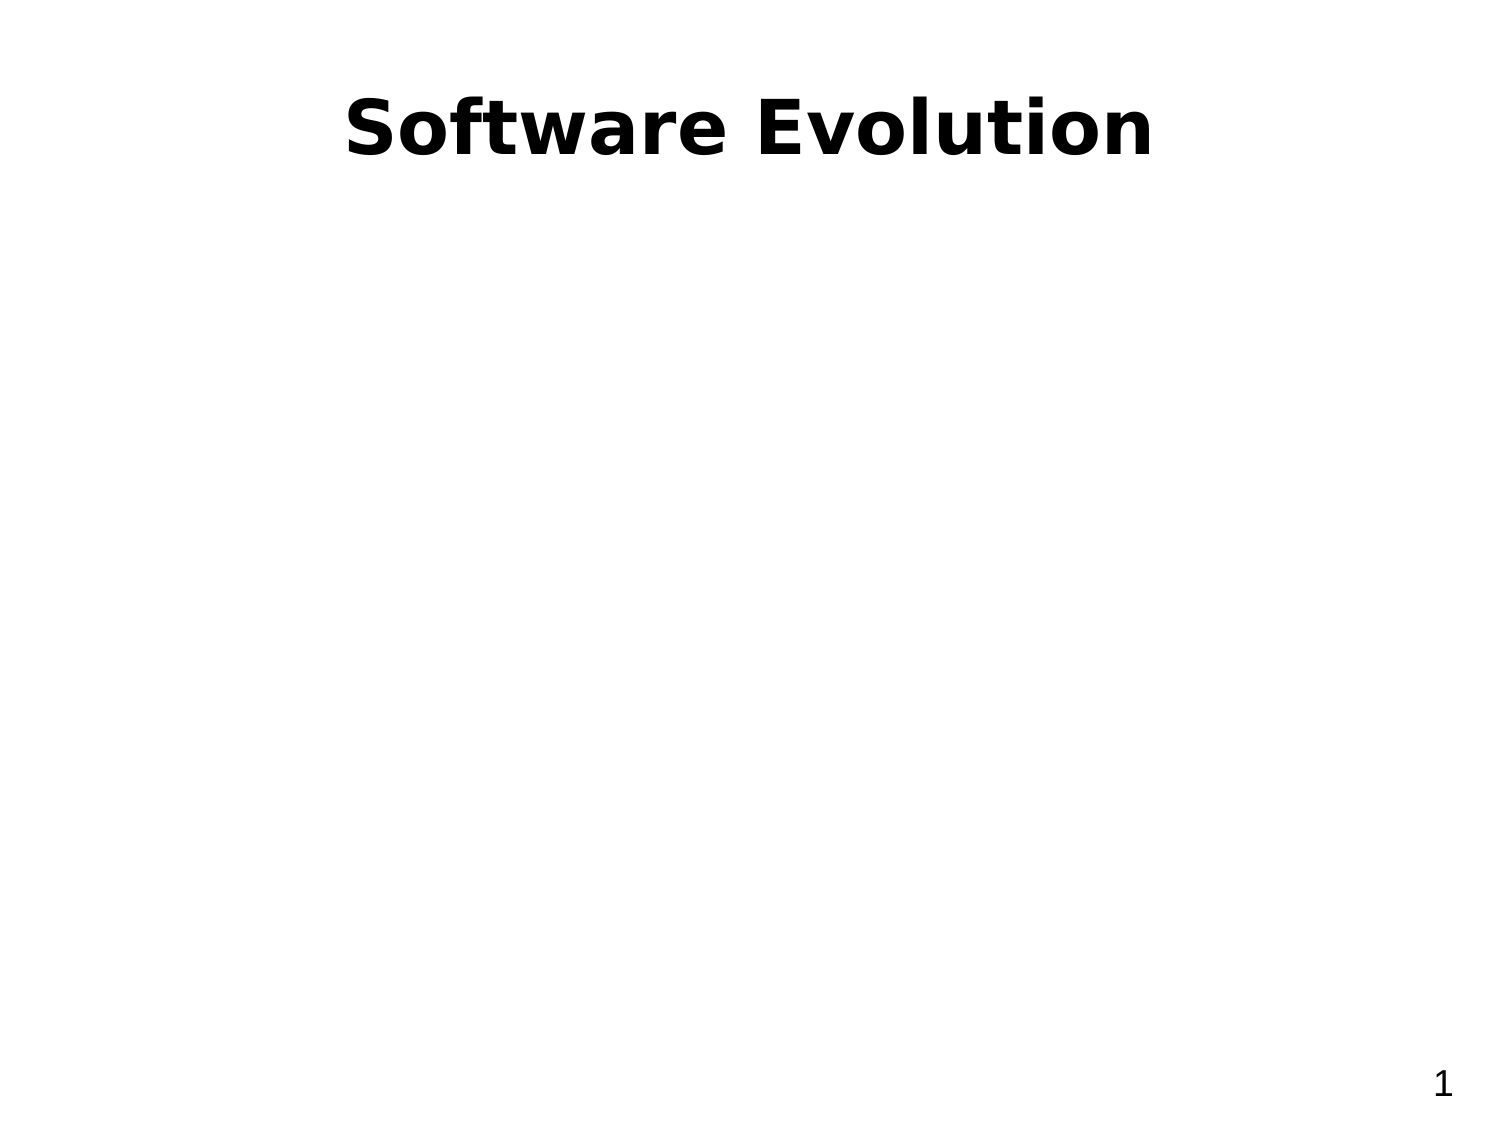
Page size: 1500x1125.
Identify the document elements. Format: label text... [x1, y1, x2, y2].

title Software Evolution [75, 44, 1425, 177]
